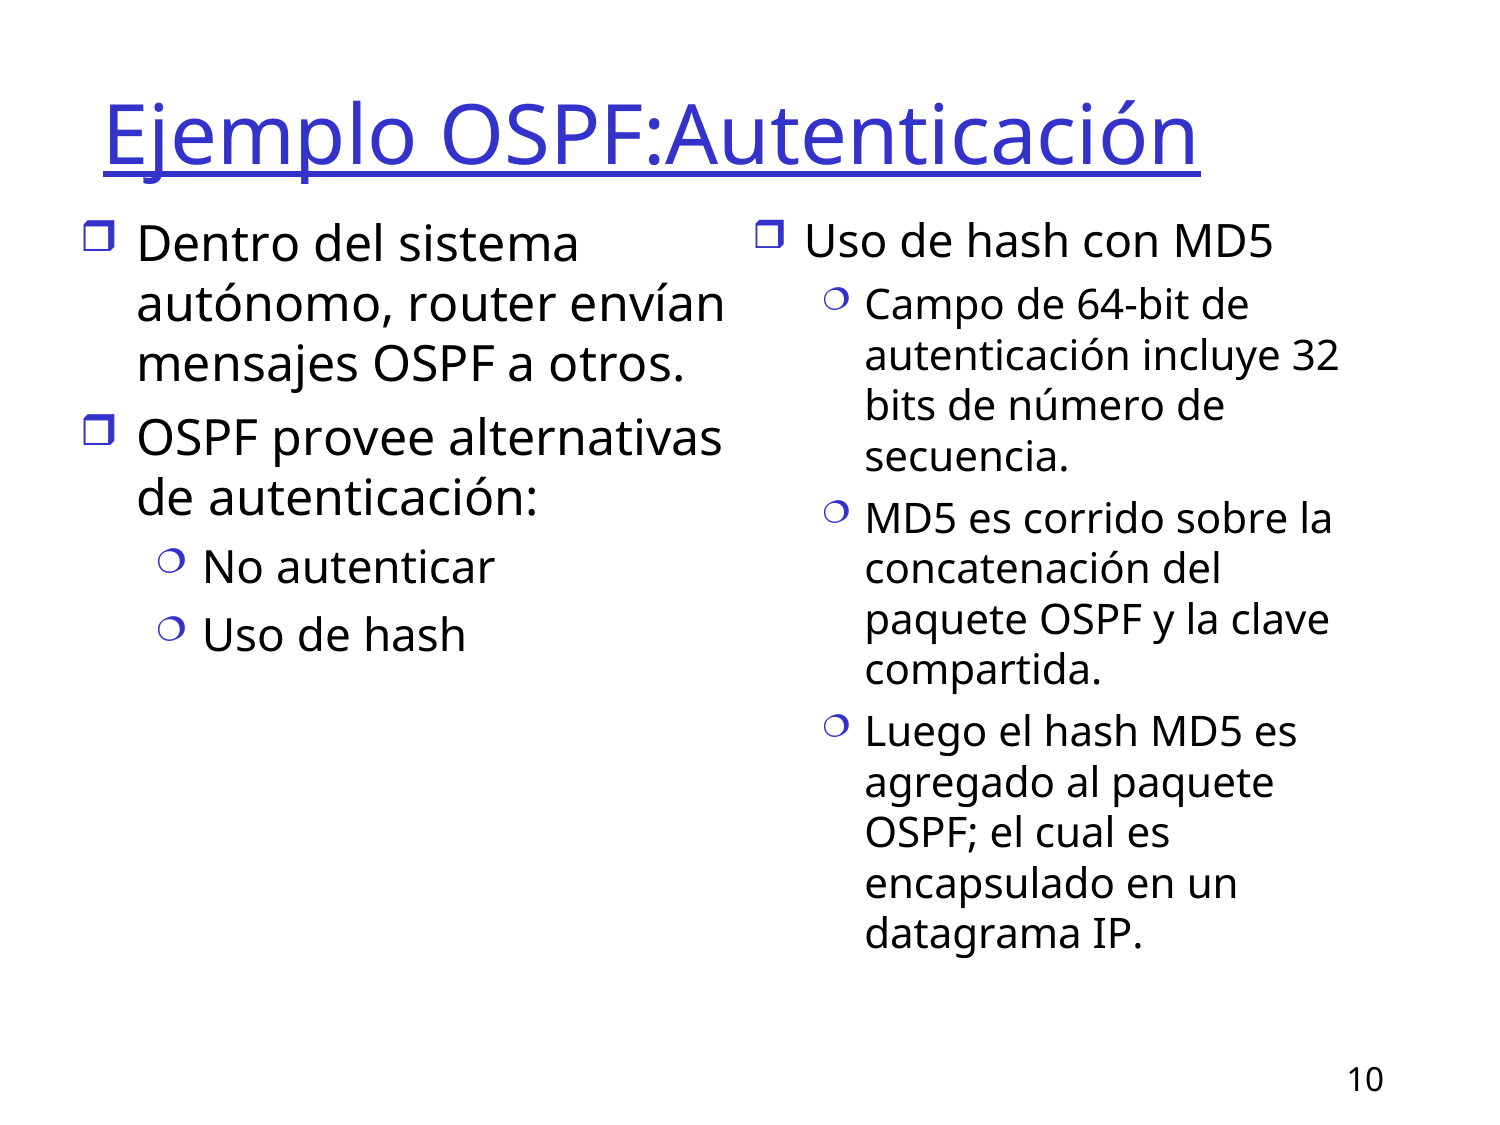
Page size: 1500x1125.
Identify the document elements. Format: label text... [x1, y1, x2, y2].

list Dentro del sistema autónomo, router envían mensajes OSPF a otros. OSPF provee alternativas de autenticación: No autenticar Uso de hash [65, 203, 751, 1021]
list Uso de hash con MD5 Campo de 64-bit de autenticación incluye 32 bits de número de secuencia. MD5 es corrido sobre la concatenación del paquete OSPF y la clave compartida. Luego el hash MD5 es agregado al paquete OSPF; el cual es encapsulado en un datagrama IP. [737, 203, 1409, 966]
title Ejemplo OSPF:Autenticación [87, 37, 1363, 203]
